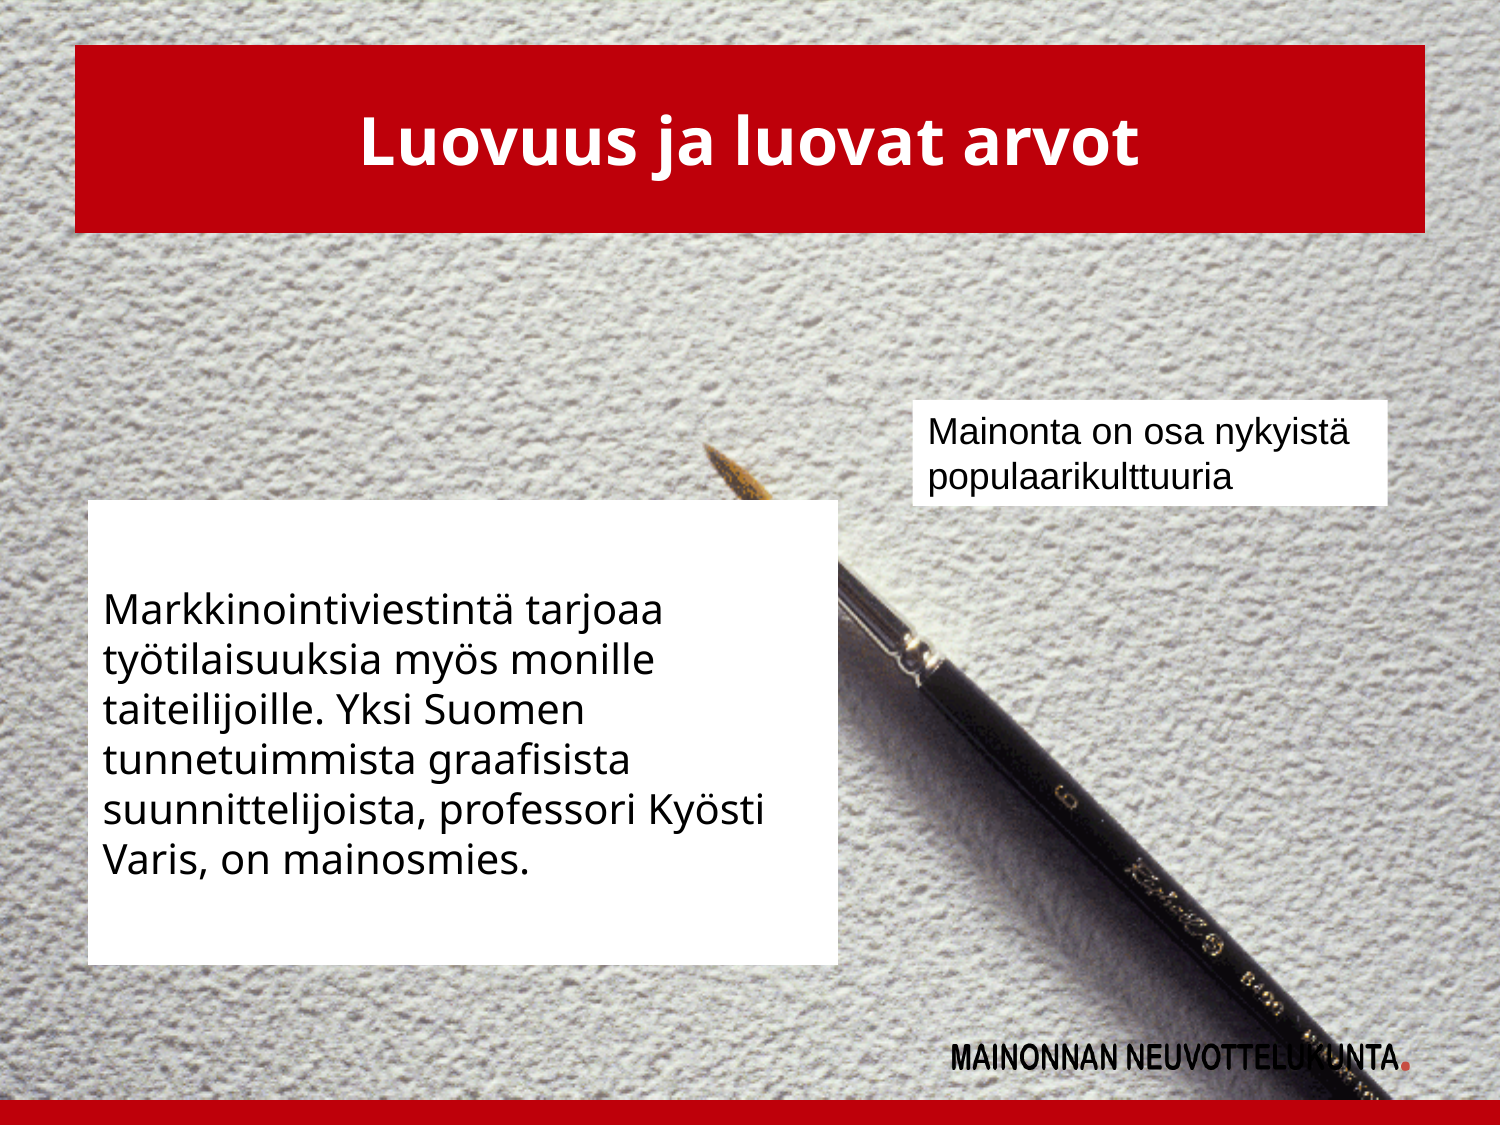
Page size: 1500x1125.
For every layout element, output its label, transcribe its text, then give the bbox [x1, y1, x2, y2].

text_box Mainonta on osa nykyistä populaarikulttuuria [912, 399, 1388, 506]
text_box Markkinointiviestintä tarjoaa työtilaisuuksia myös monille taiteilijoille. Yksi Suomen tunnetuimmista graafisista suunnittelijoista, professori Kyösti Varis, on mainosmies. [88, 500, 838, 965]
picture [0, 0, 1500, 1101]
text_box Luovuus ja luovat arvot [75, 45, 1425, 233]
